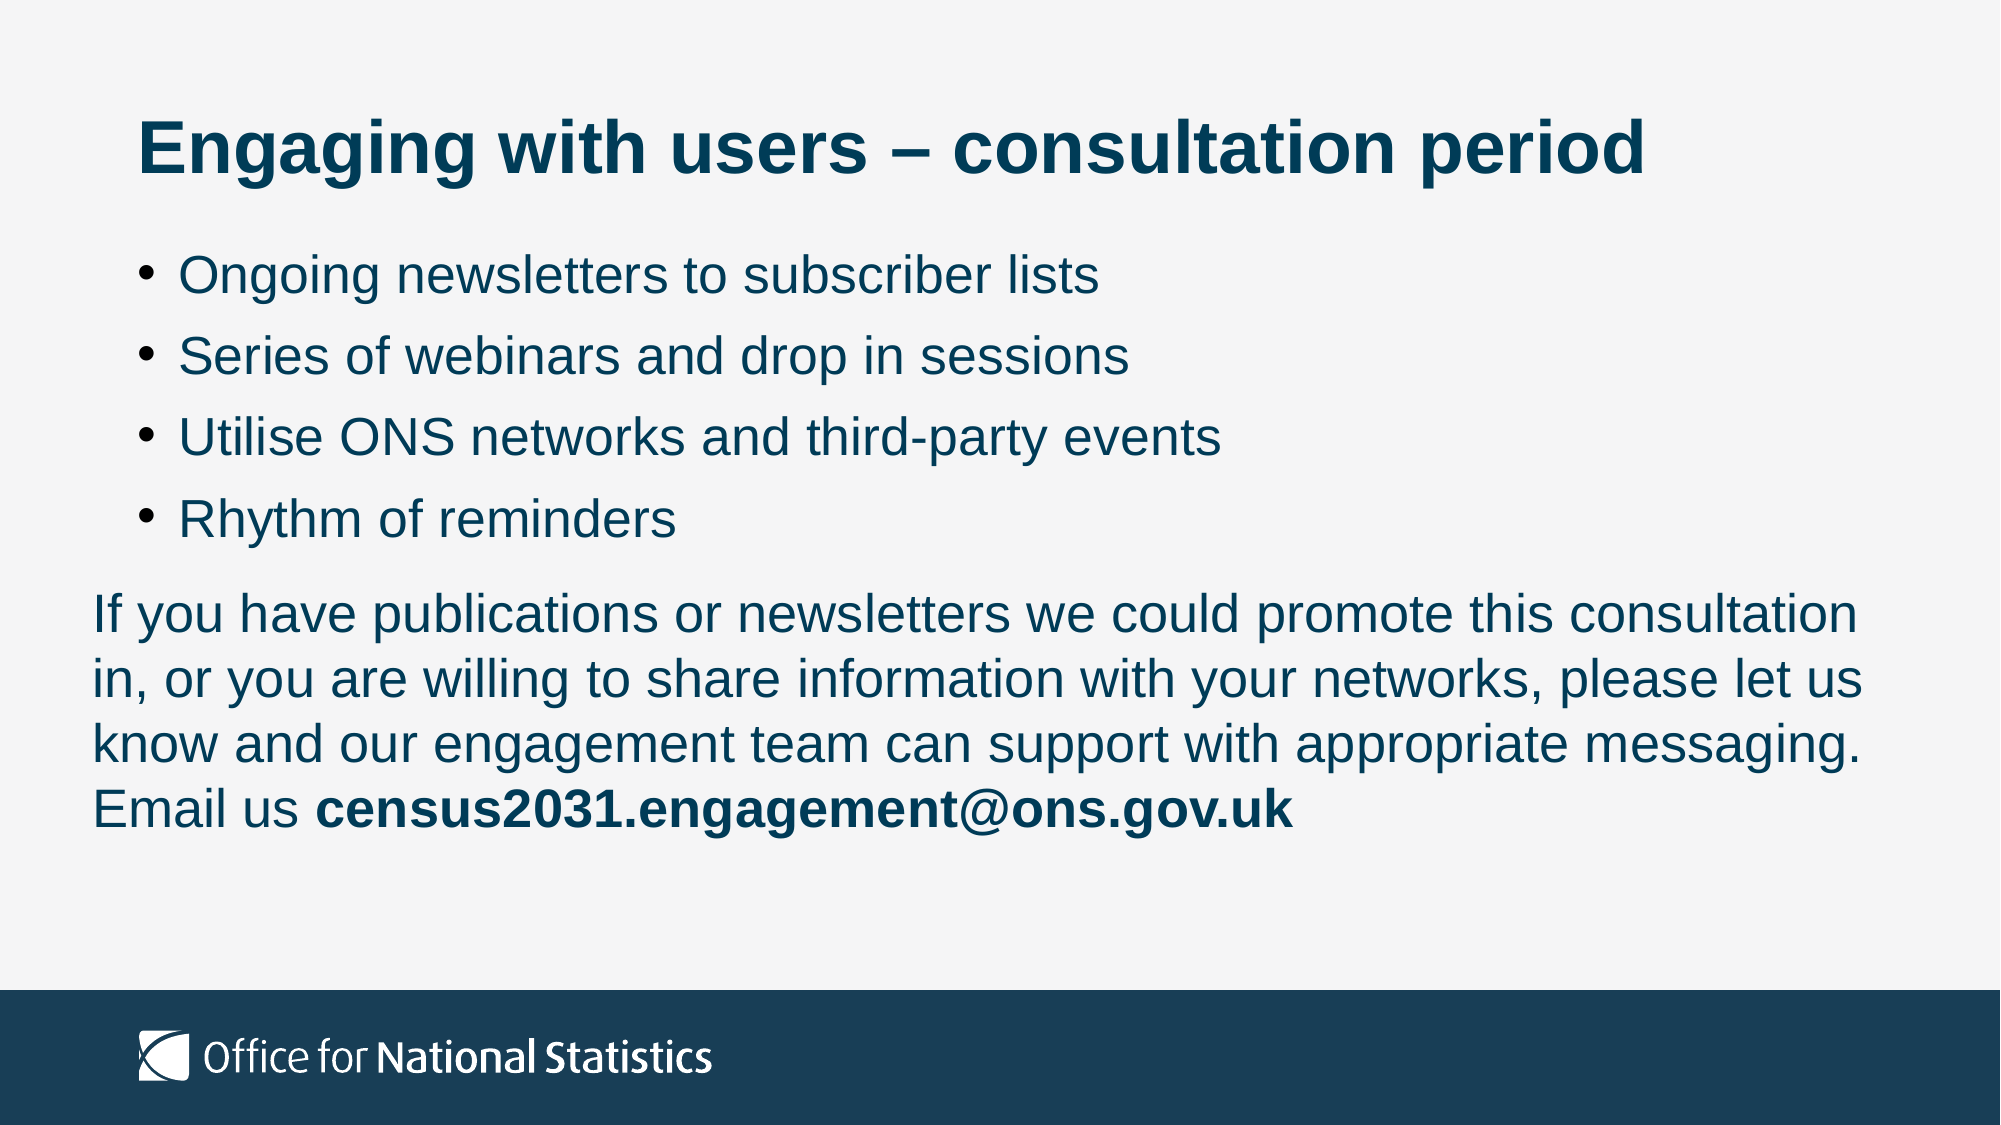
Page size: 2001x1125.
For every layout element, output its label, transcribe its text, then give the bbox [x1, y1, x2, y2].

title Engaging with users – consultation period [137, 105, 1863, 192]
list Ongoing newsletters to subscriber lists Series of webinars and drop in sessions Utilise ONS networks and third-party events Rhythm of reminders [137, 233, 1863, 549]
text_box If you have publications or newsletters we could promote this consultation in, or you are willing to share information with your networks, please let us know and our engagement team can support with appropriate messaging. Email us census2031.engagement@ons.gov.uk [92, 568, 1919, 846]
